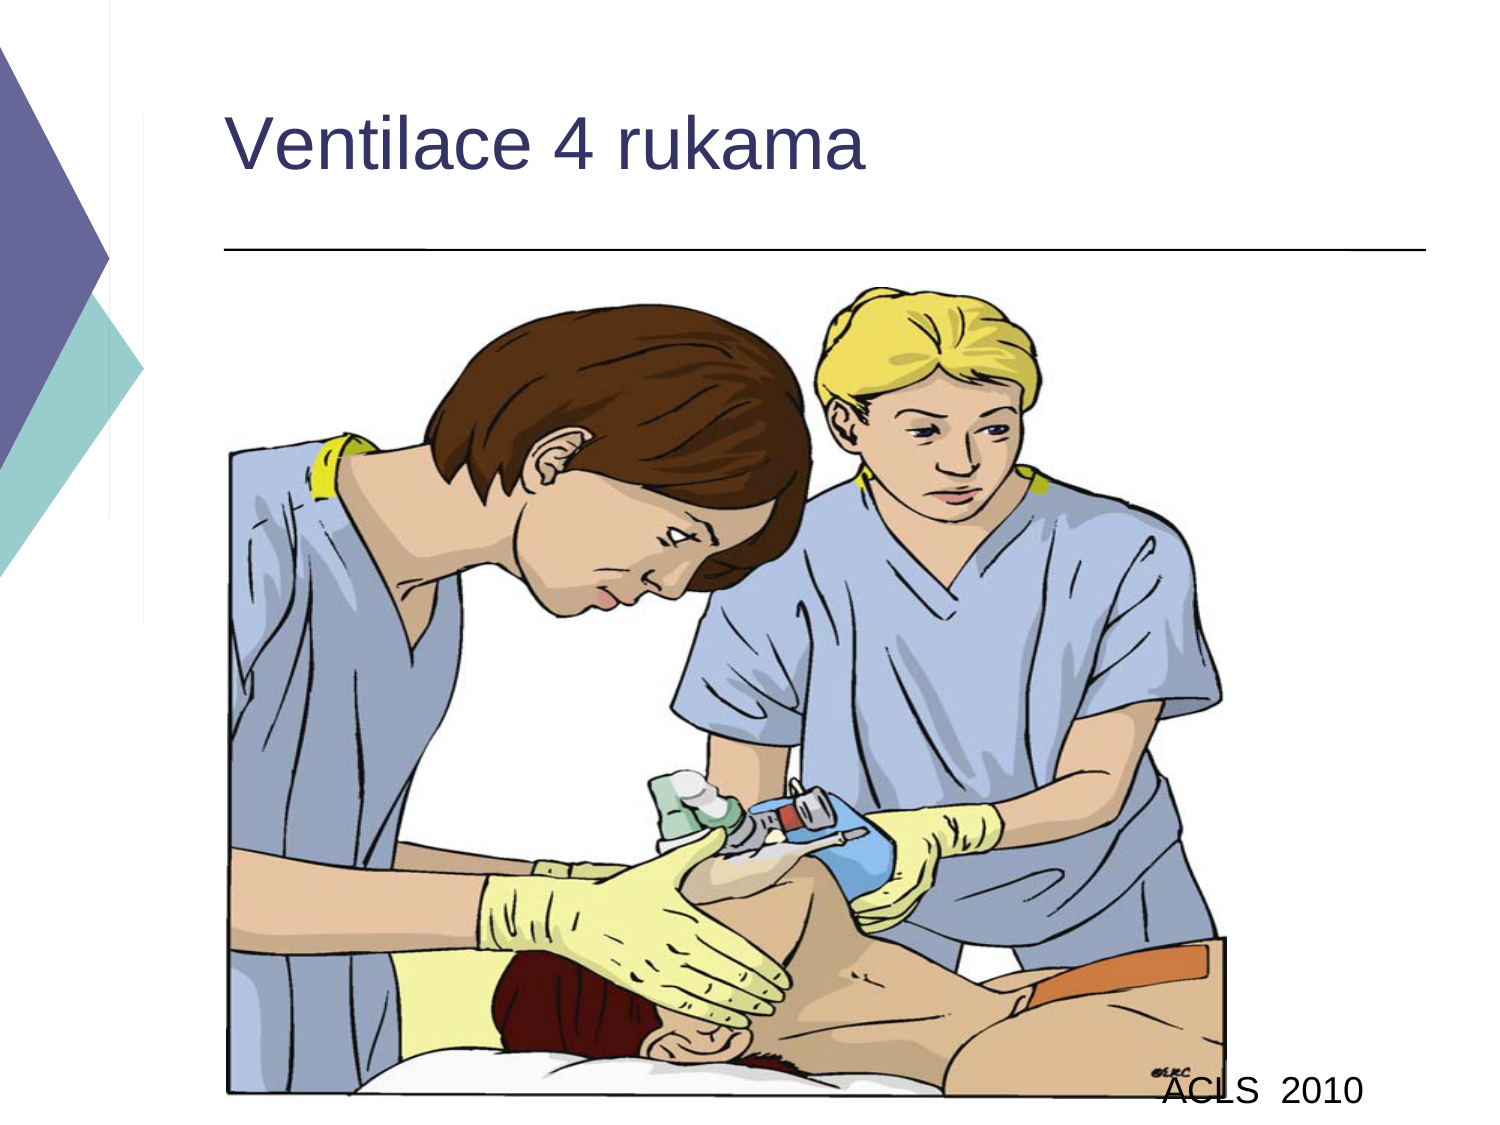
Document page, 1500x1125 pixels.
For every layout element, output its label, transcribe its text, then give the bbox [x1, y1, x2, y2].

picture [226, 287, 1227, 1099]
title Ventilace 4 rukama [224, 48, 1424, 229]
text_box ACLS 2010 [1147, 1064, 1379, 1125]
